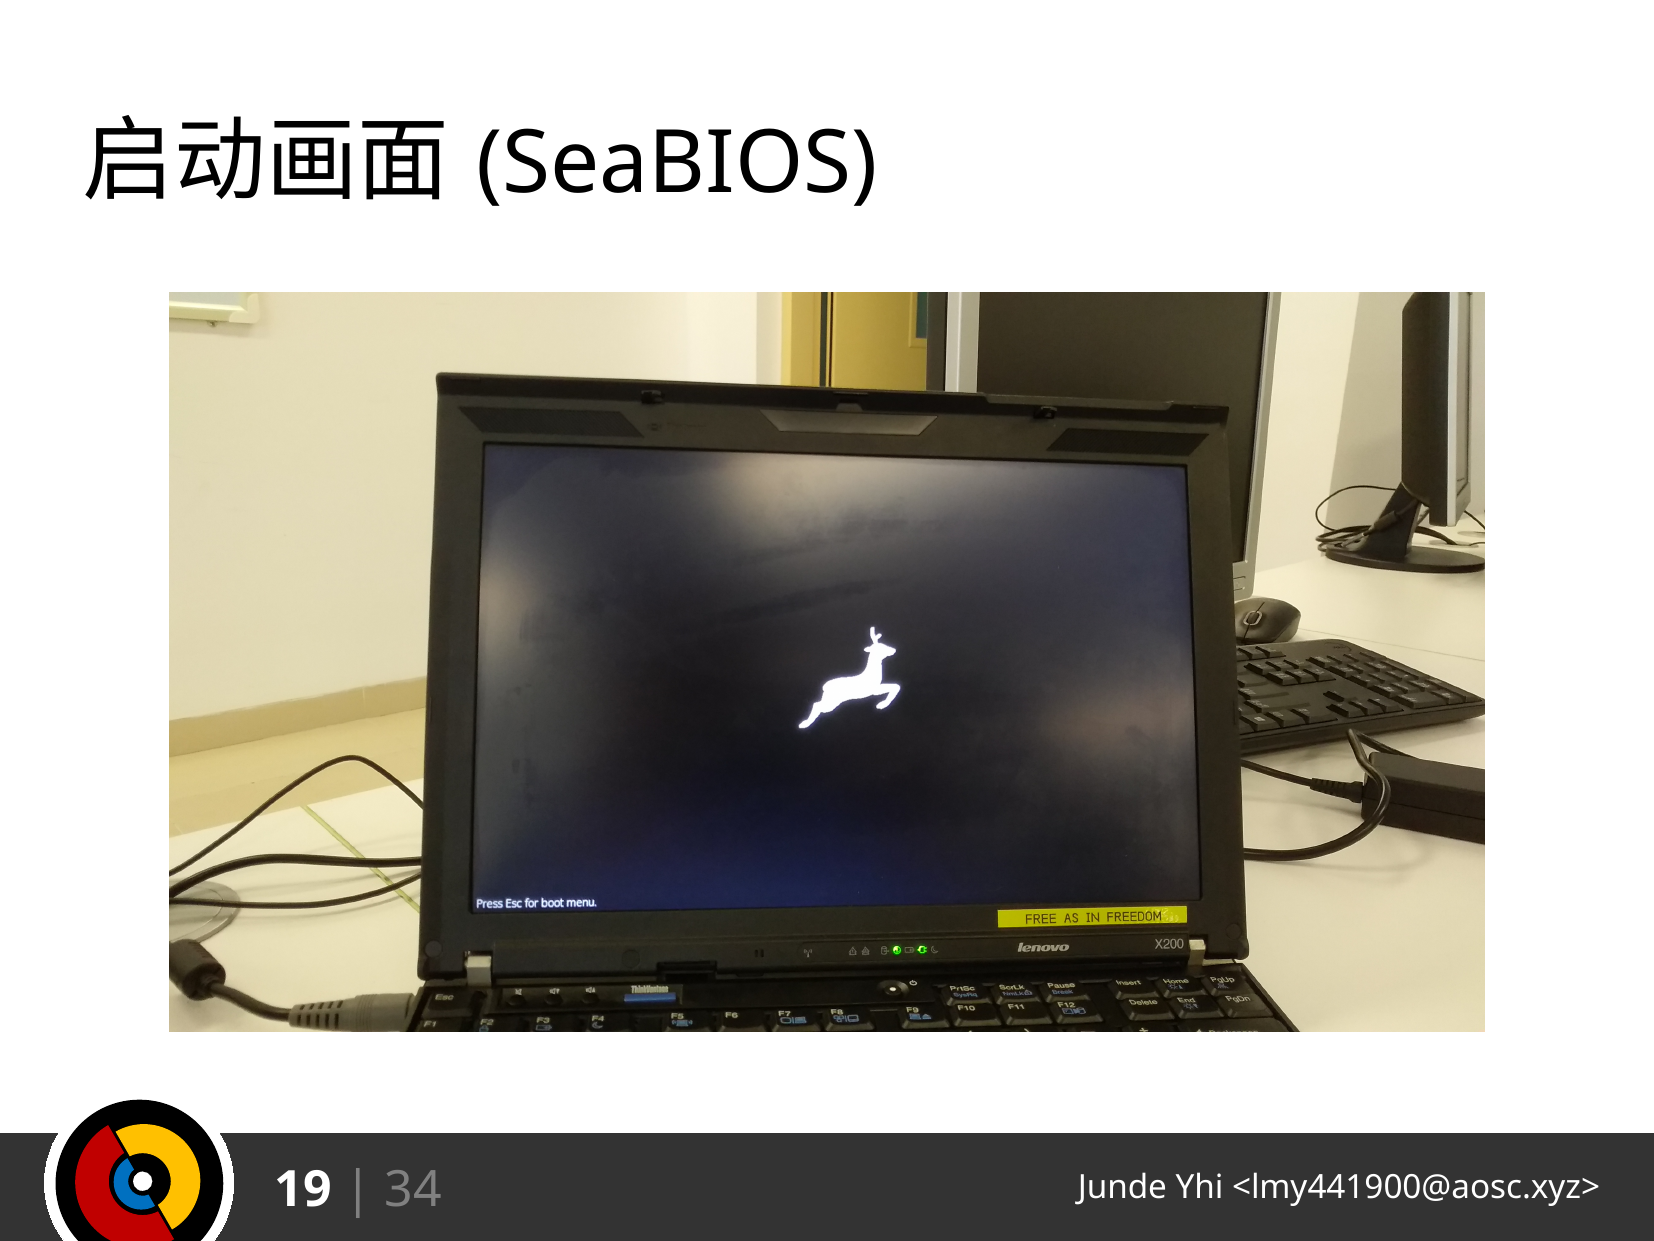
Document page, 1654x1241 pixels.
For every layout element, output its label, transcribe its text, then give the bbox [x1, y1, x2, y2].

picture [169, 292, 1485, 1032]
title 启动画面(SeaBIOS) [82, 49, 1571, 257]
